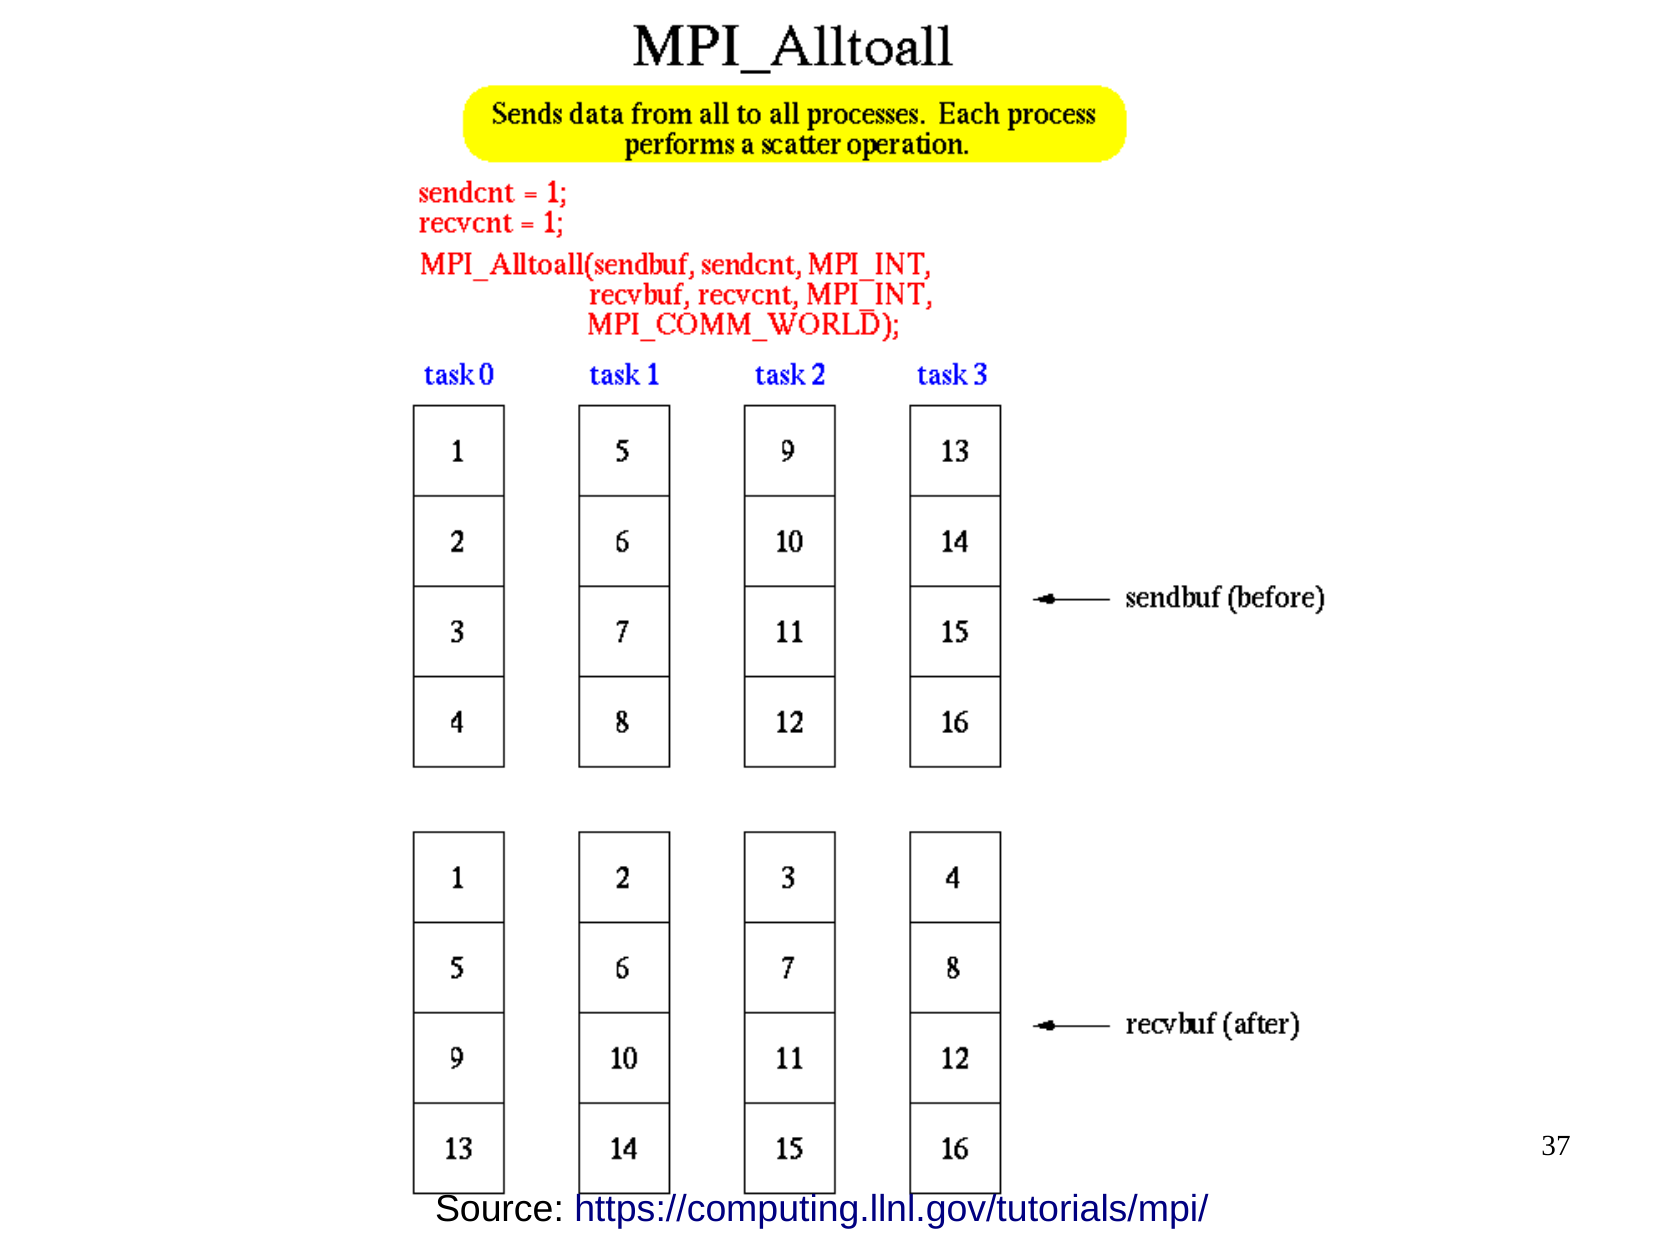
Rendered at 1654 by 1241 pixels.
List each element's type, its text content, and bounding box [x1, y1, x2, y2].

text_box Source: https://computing.llnl.gov/tutorials/mpi/ [417, 1177, 1238, 1241]
picture [343, 0, 1356, 1223]
